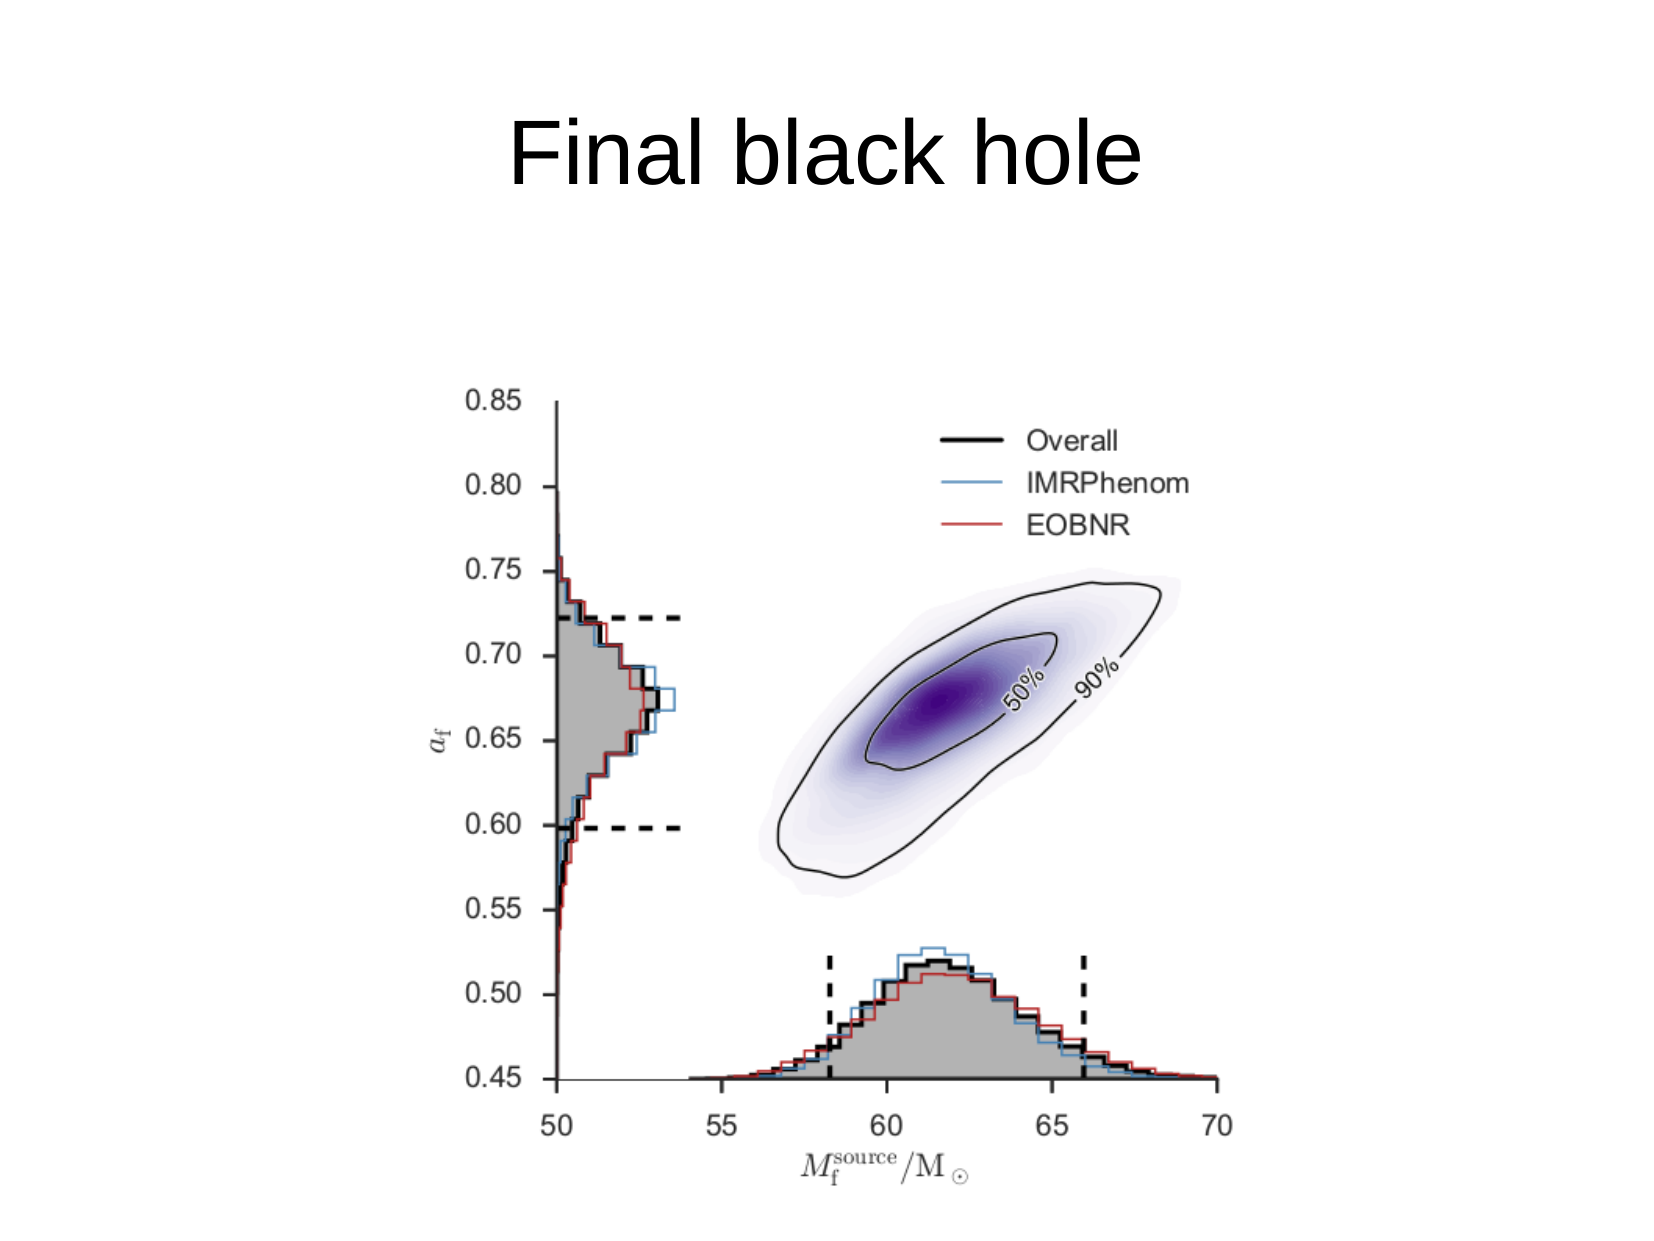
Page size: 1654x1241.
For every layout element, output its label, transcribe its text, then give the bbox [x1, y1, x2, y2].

title Final black hole [82, 49, 1571, 257]
picture [415, 354, 1264, 1203]
